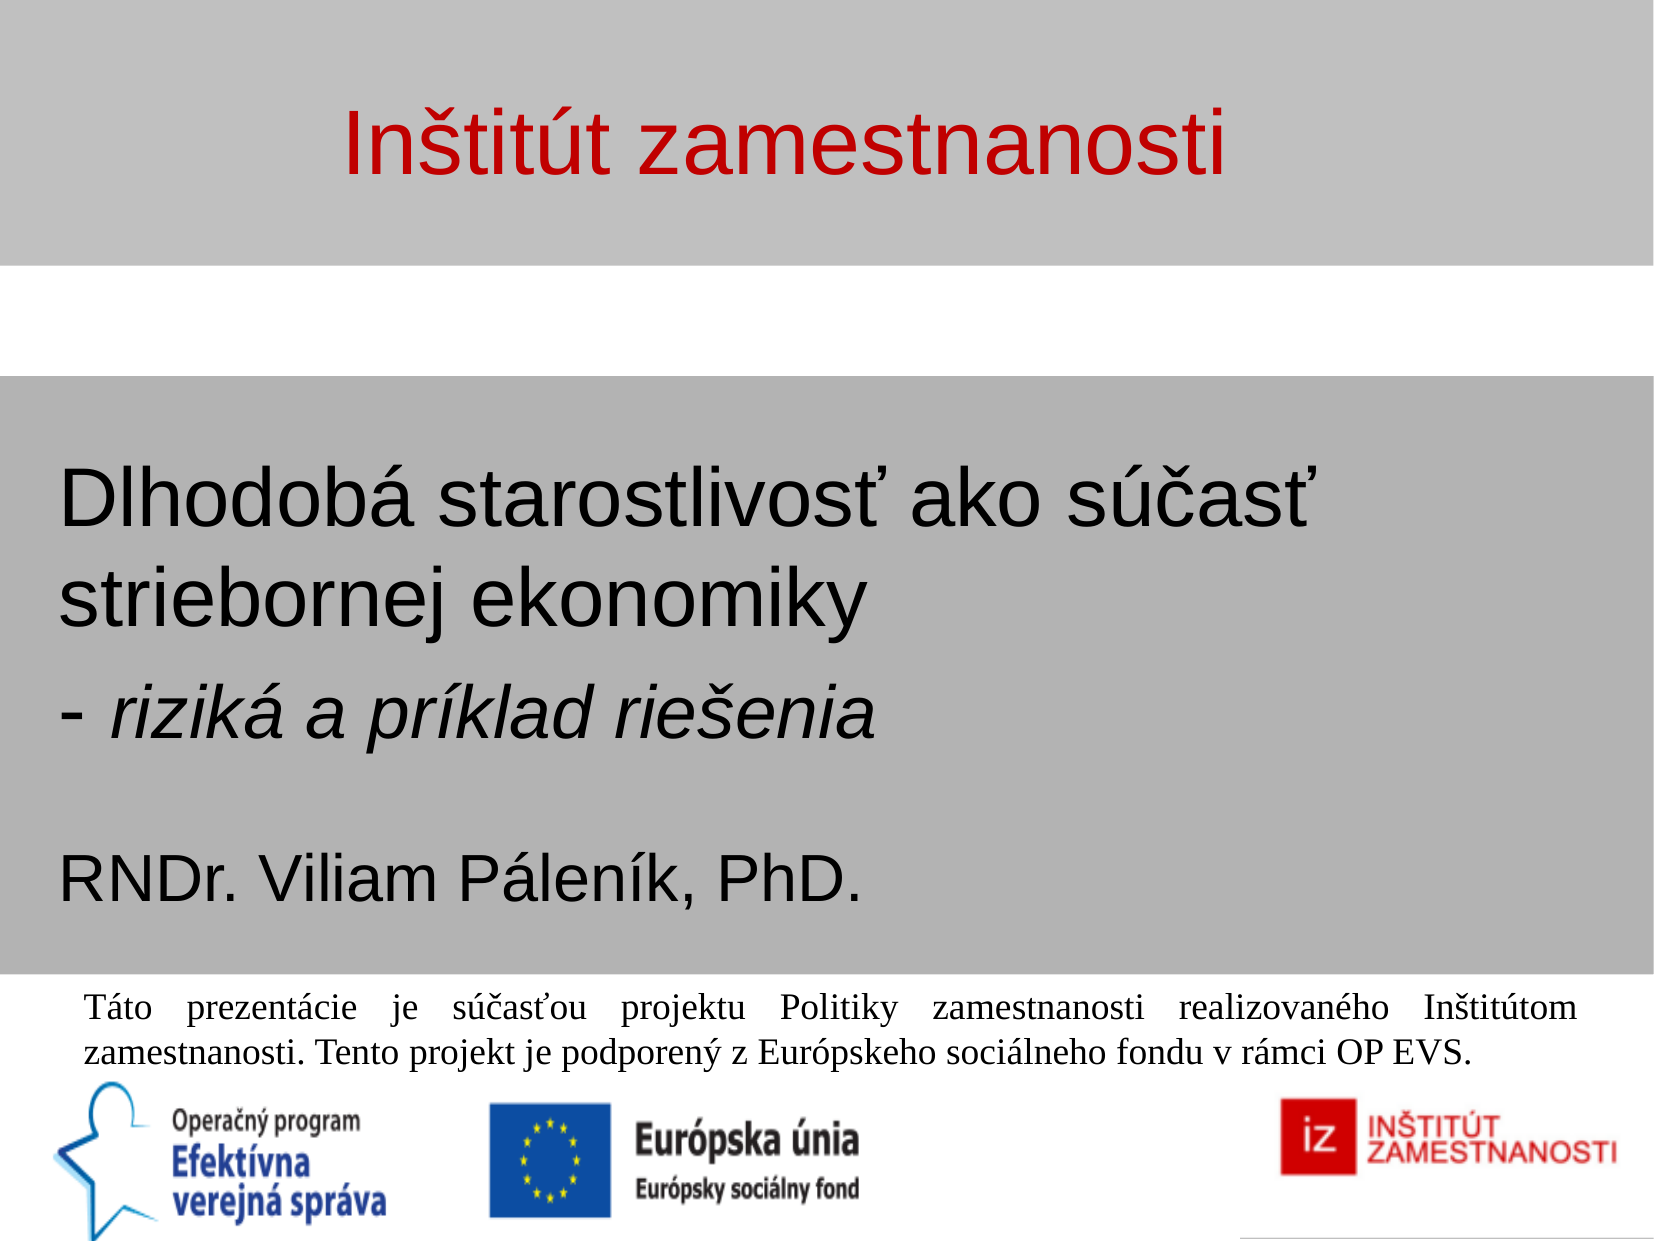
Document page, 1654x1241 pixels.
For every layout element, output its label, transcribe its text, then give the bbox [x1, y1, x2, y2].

text_box [0, 376, 1654, 975]
picture [1240, 1033, 1654, 1241]
picture [29, 1062, 886, 1241]
text_box Táto prezentácie je súčasťou projektu Politiky zamestnanosti realizovaného Inštitútom zamestnanosti. Tento projekt je podporený z Európskeho sociálneho fondu v rámci OP EVS. [68, 974, 1595, 1069]
text_box Inštitút zamestnanosti [47, 34, 1524, 241]
text_box Dlhodobá starostlivosť ako súčasť striebornej ekonomiky - riziká a príklad riešenia RNDr. Viliam Páleník, PhD. [58, 442, 1583, 939]
